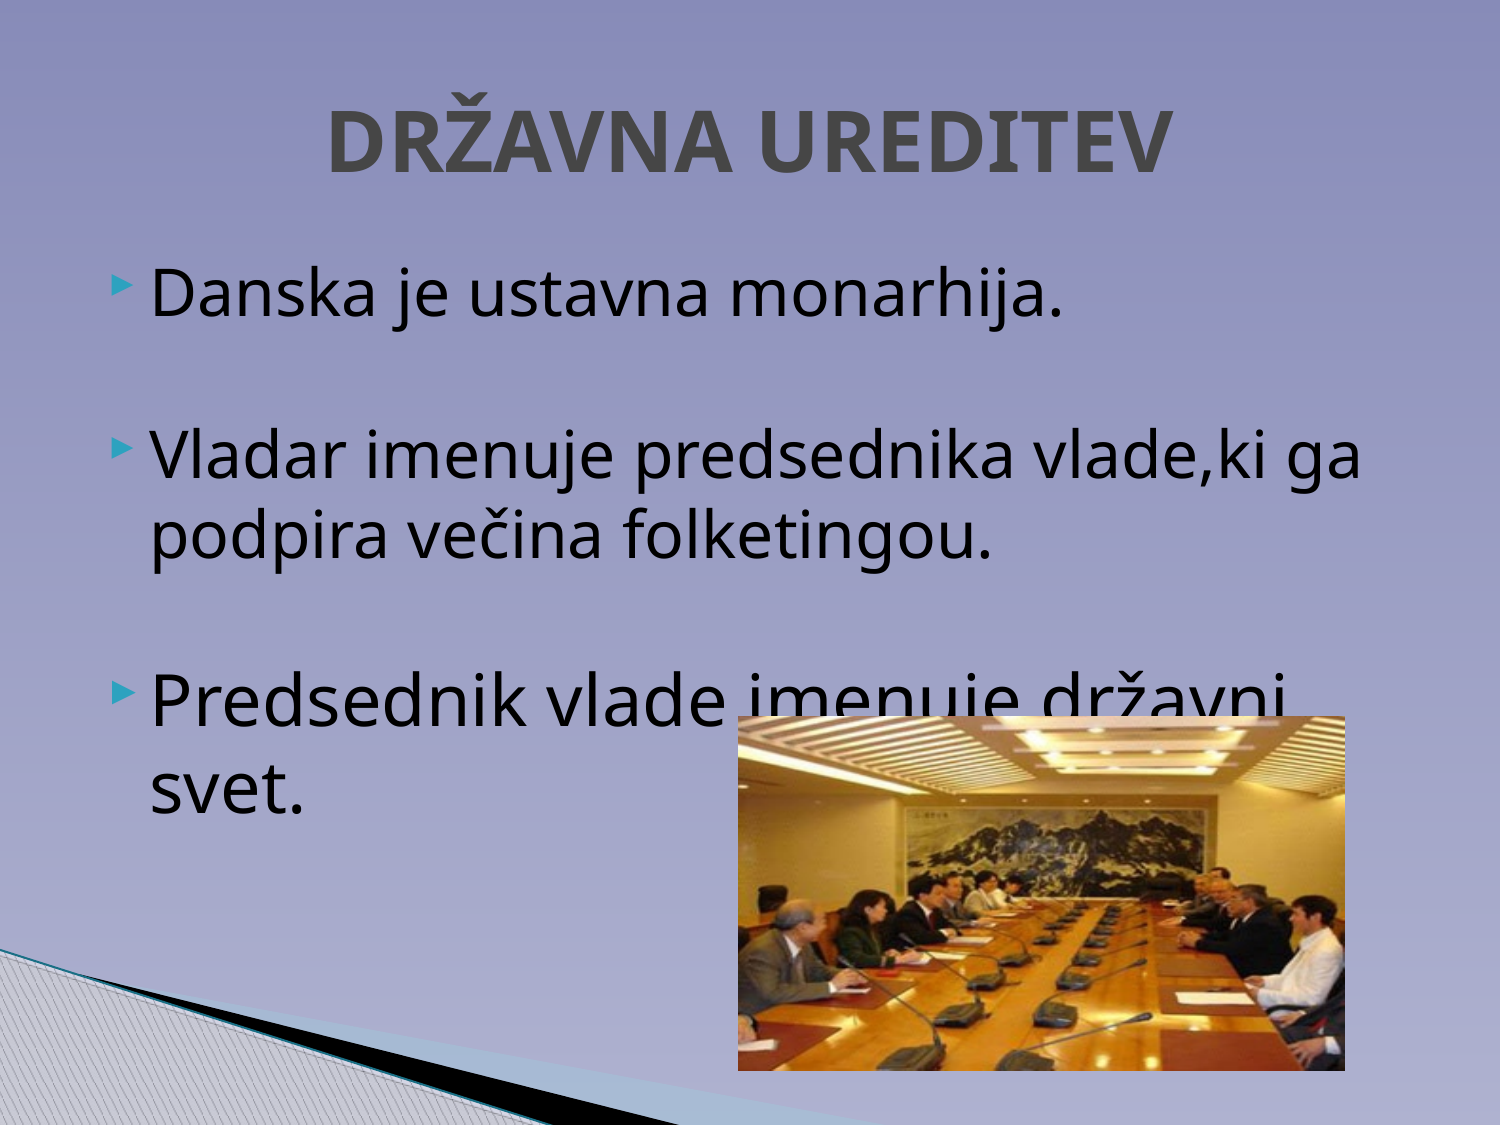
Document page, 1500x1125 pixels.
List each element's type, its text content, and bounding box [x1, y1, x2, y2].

list Danska je ustavna monarhija. Vladar imenuje predsednika vlade,ki ga podpira večina folketingou. Predsednik vlade imenuje državni svet. [75, 242, 1425, 986]
picture [738, 716, 1345, 1071]
title DRŽAVNA UREDITEV [75, 45, 1425, 233]
